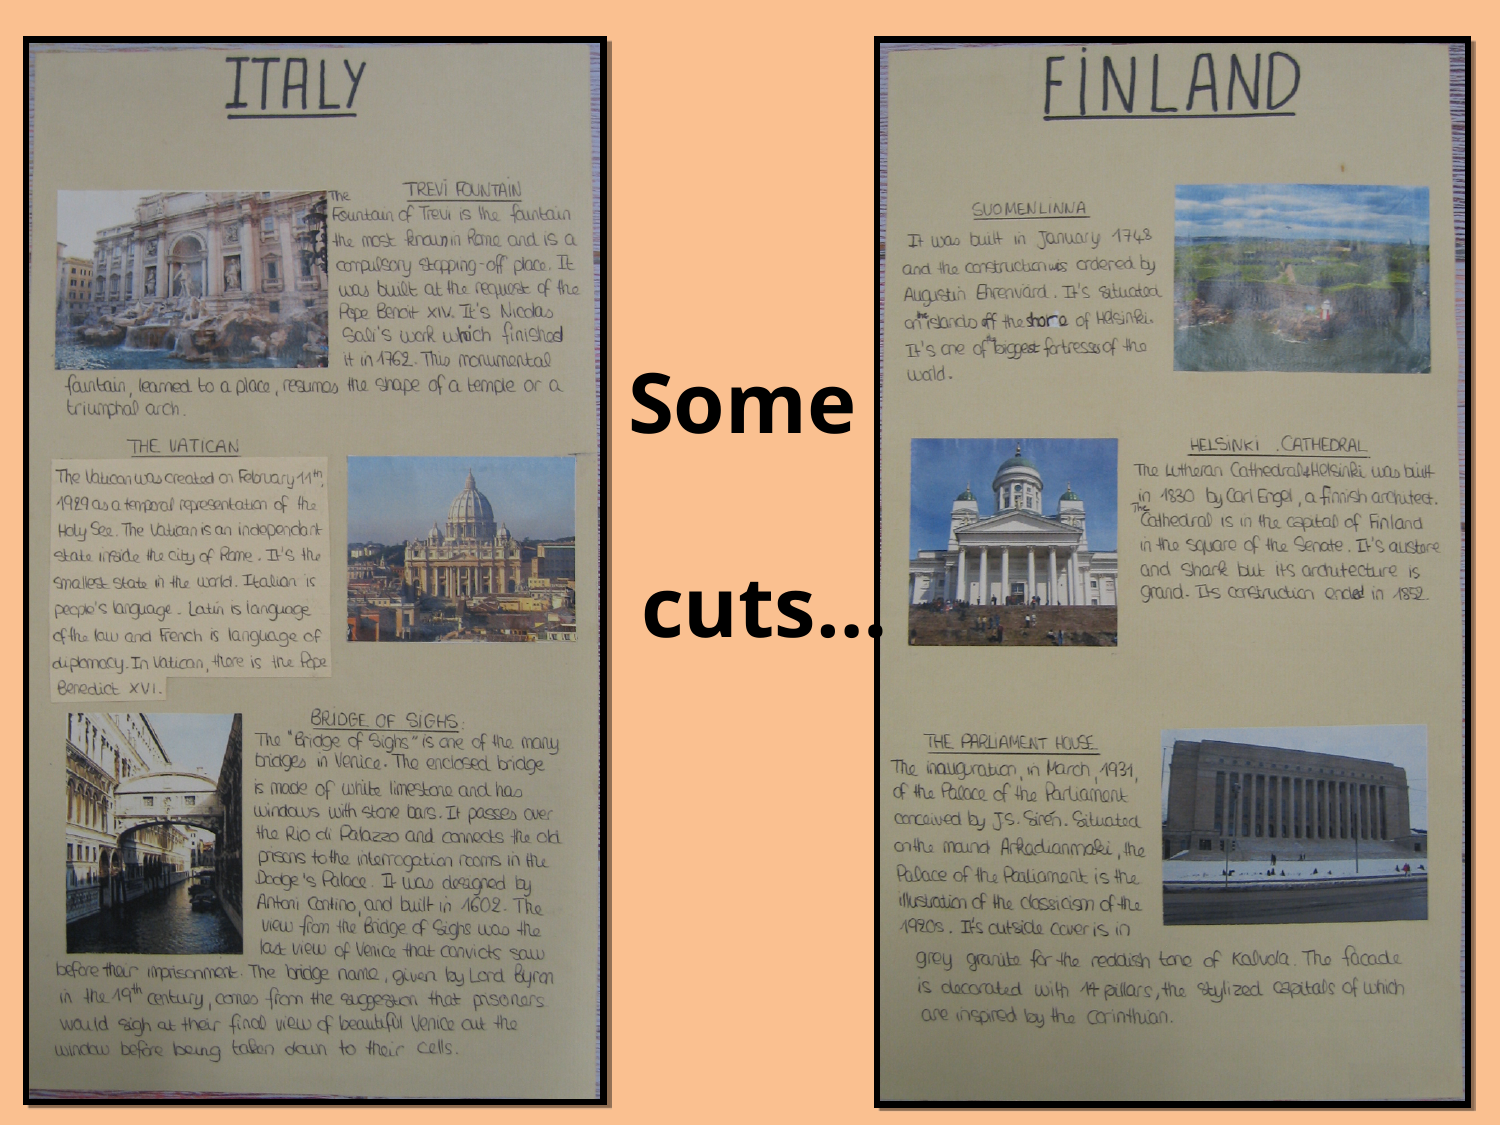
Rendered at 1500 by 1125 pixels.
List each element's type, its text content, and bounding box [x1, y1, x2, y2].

picture [879, 42, 1465, 1102]
text_box Some cuts… [561, 326, 893, 665]
picture [29, 42, 601, 1099]
